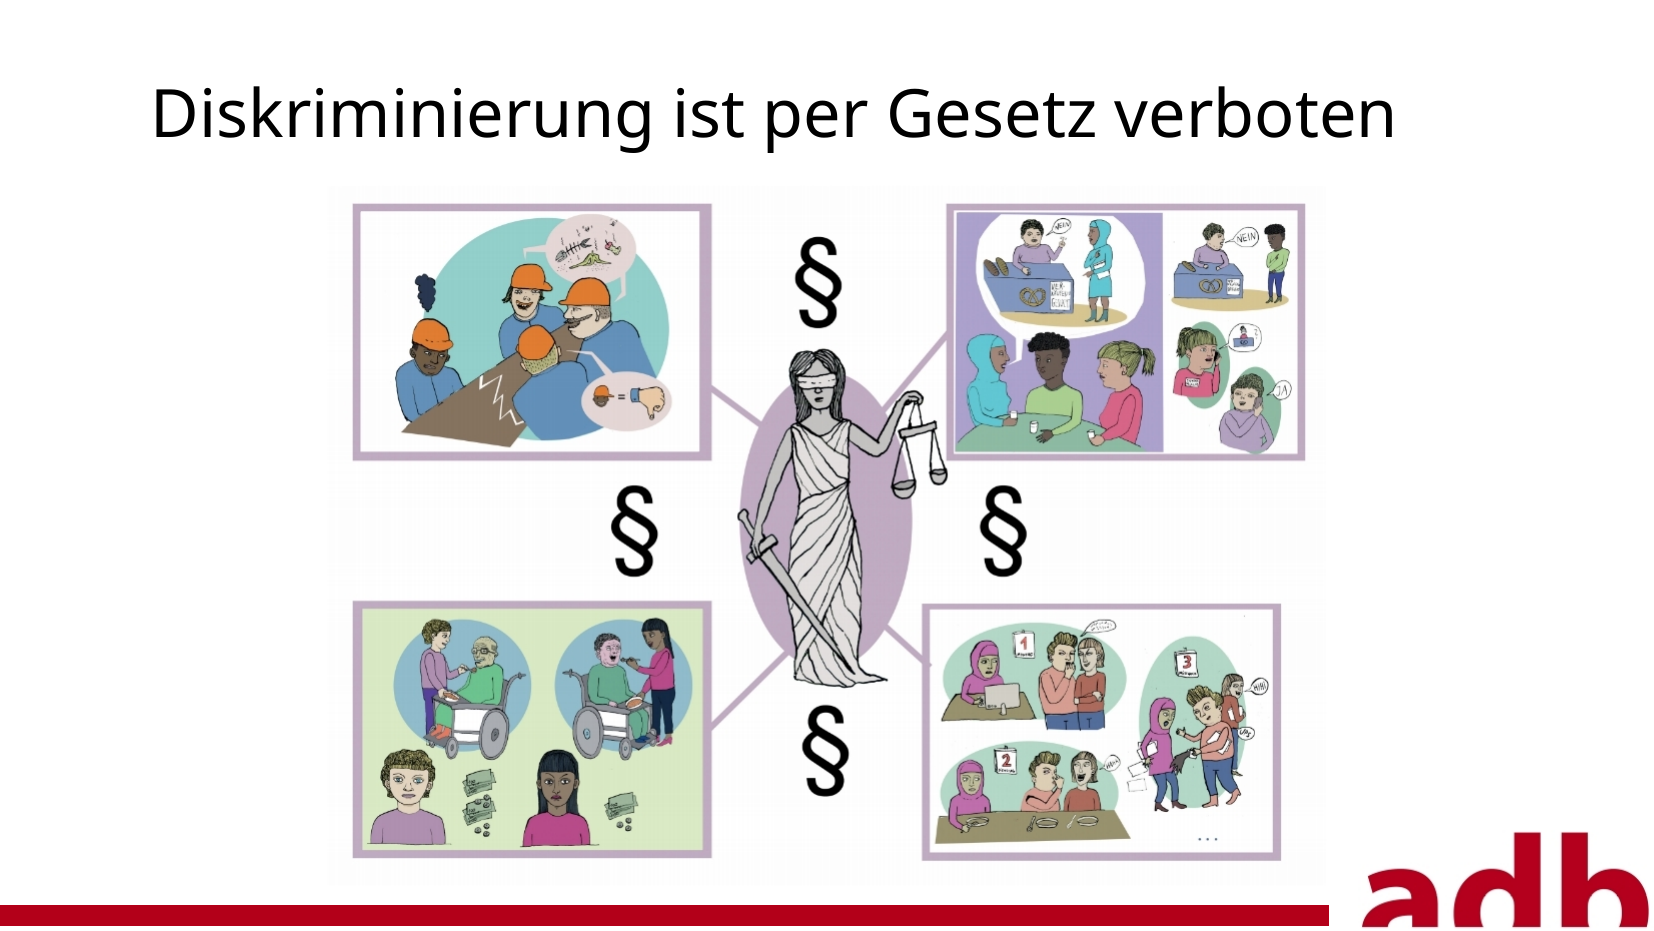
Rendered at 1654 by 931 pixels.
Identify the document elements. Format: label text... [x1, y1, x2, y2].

picture [1358, 830, 1654, 931]
text_box Diskriminierung ist per Gesetz verboten [135, 59, 1518, 156]
picture [327, 177, 1327, 886]
